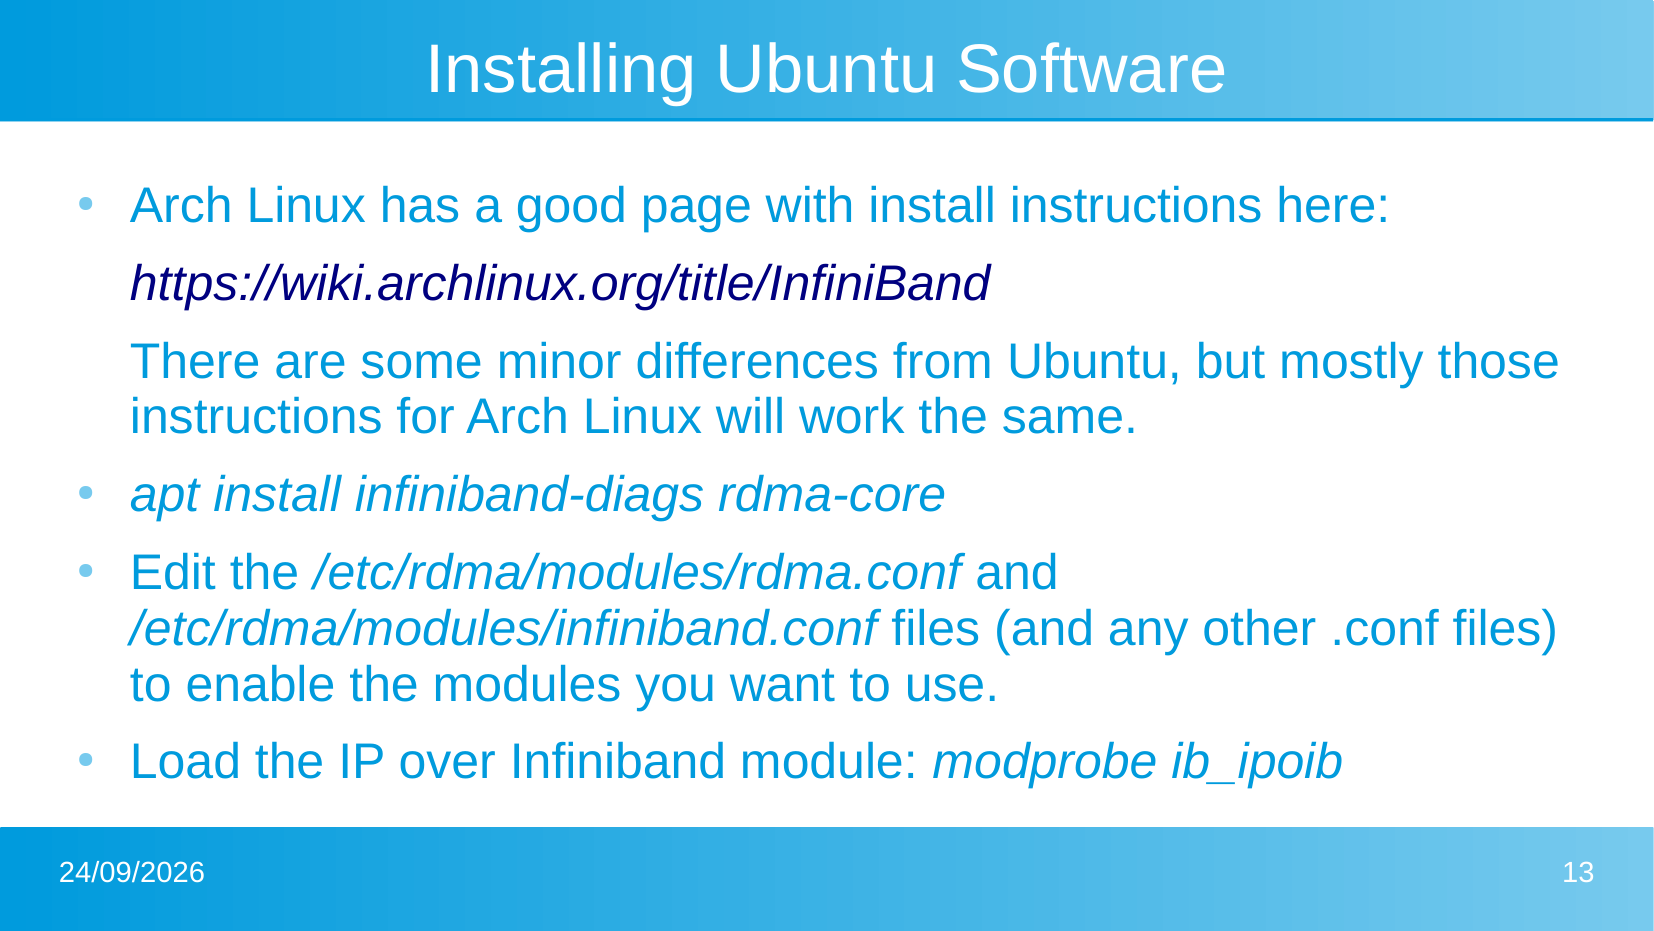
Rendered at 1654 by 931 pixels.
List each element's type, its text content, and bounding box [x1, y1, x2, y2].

list Arch Linux has a good page with install instructions here: https://wiki.archlinux.org/title/InfiniBand There are some minor differences from Ubuntu, but mostly those instructions for Arch Linux will work the same. apt install infiniband-diags rdma-core Edit the /etc/rdma/modules/rdma.conf and /etc/rdma/modules/infiniband.conf files (and any other .conf files) to enable the modules you want to use. Load the IP over Infiniband module: modprobe ib_ipoib [59, 177, 1595, 768]
title Installing Ubuntu Software [59, 29, 1595, 108]
